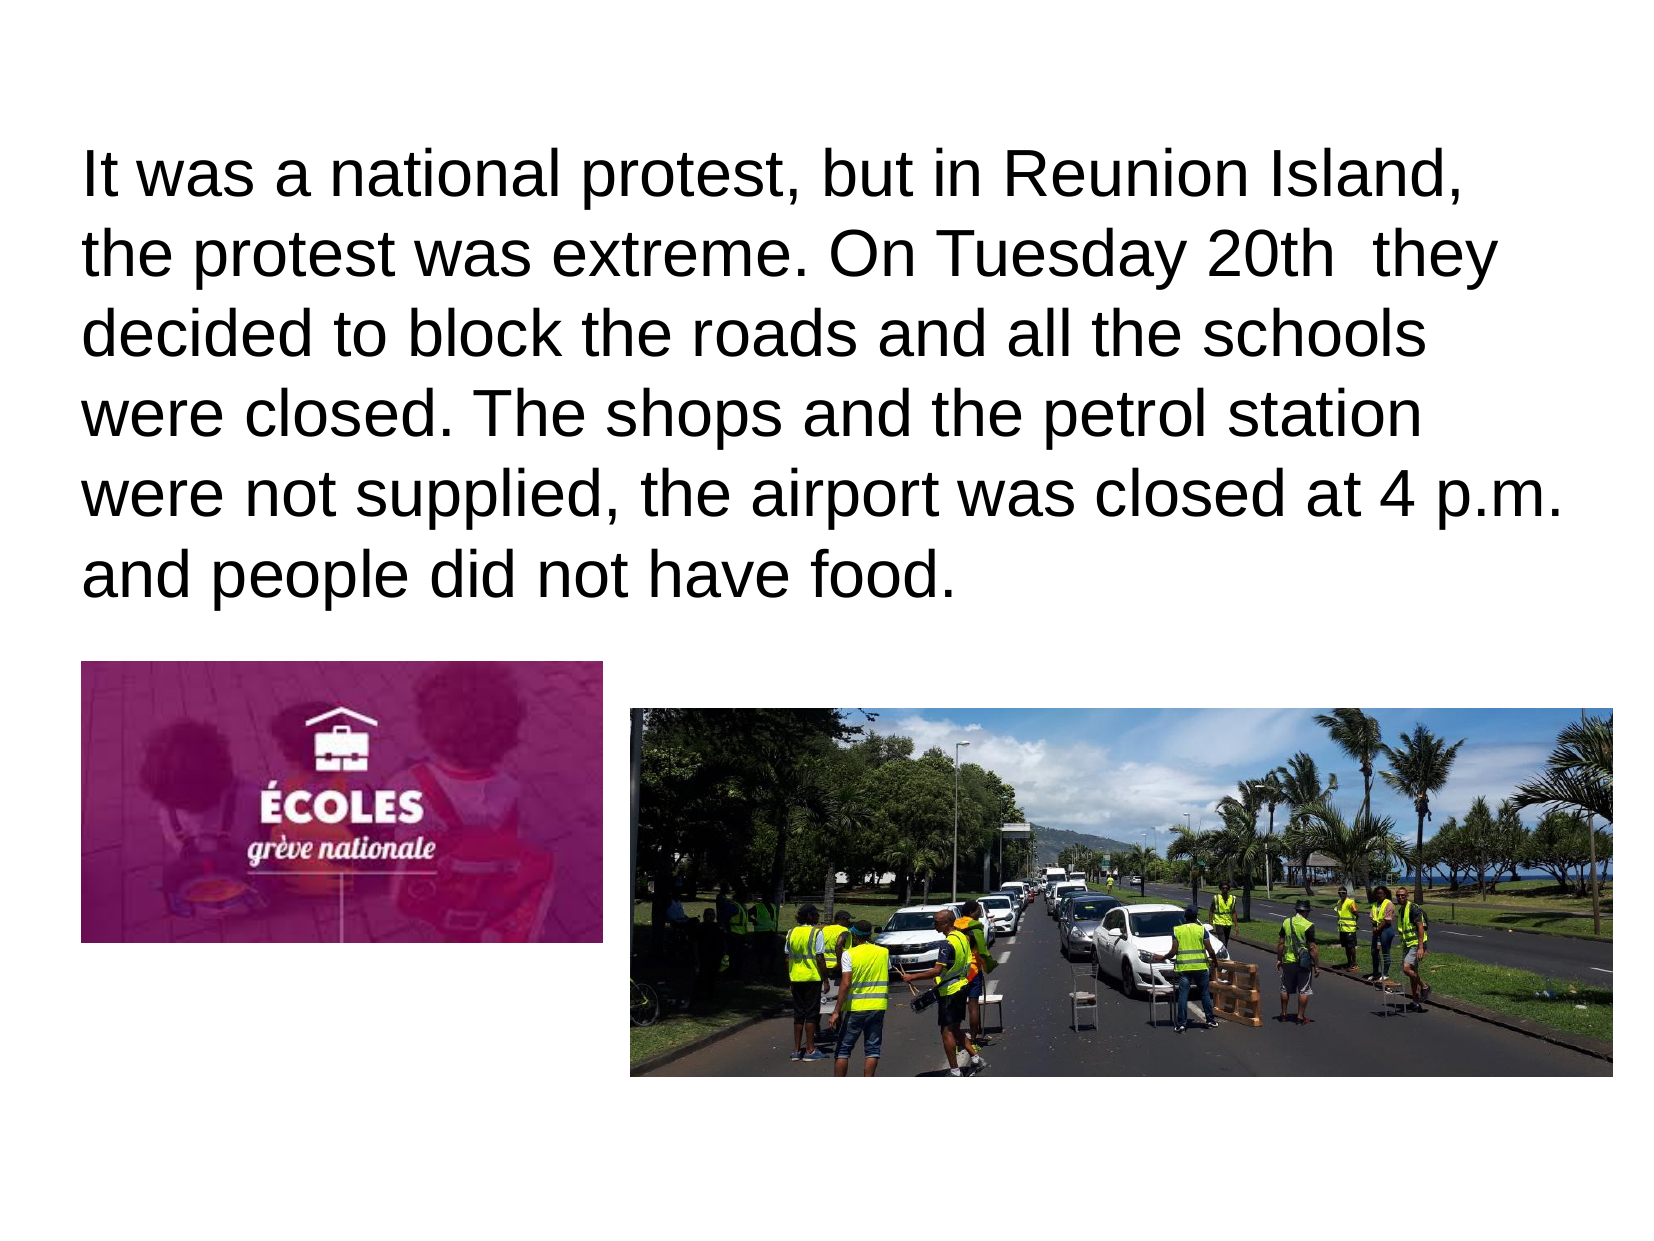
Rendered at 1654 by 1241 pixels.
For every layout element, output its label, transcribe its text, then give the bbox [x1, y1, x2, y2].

picture [81, 661, 603, 943]
picture [630, 708, 1613, 1077]
list It was a national protest, but in Reunion Island, the protest was extreme. On Tuesday 20th they decided to block the roads and all the schools were closed. The shops and the petrol station were not supplied, the airport was closed at 4 p.m. and people did not have food. [81, 129, 1570, 638]
